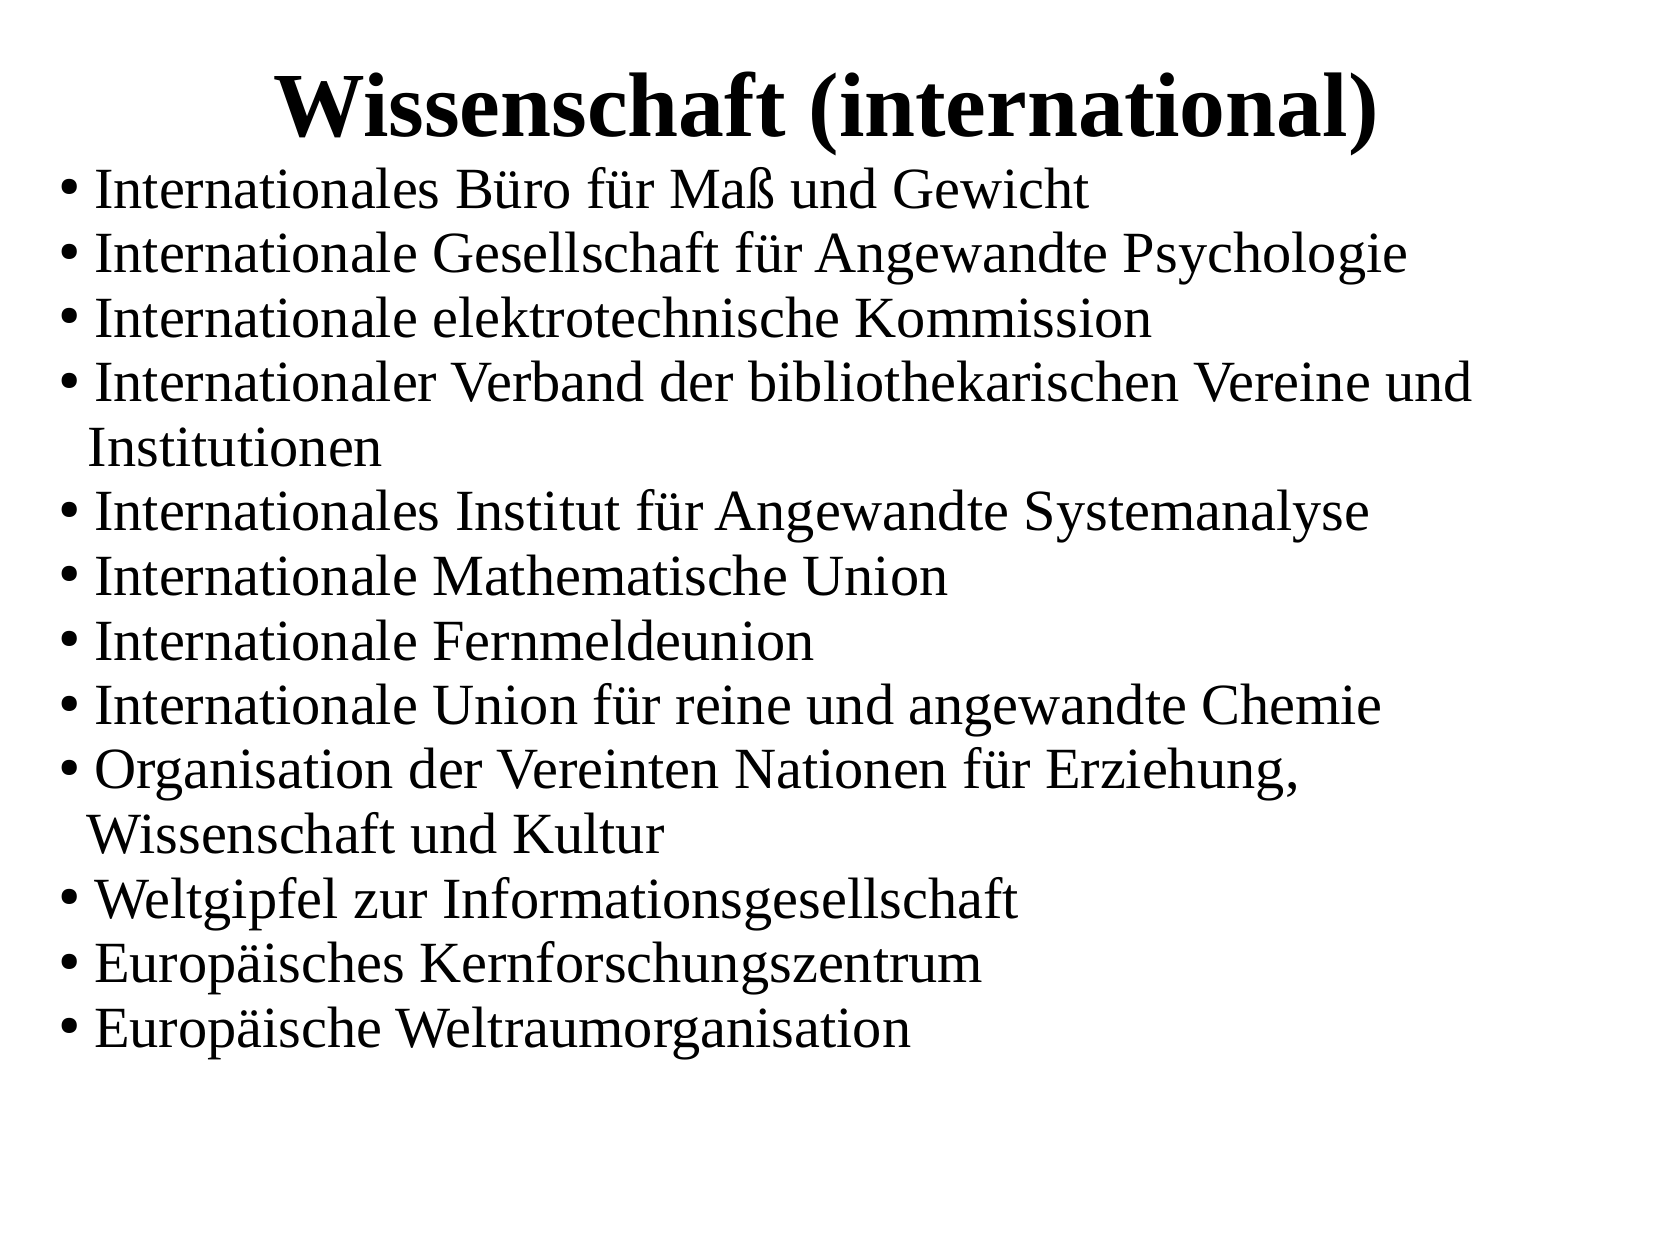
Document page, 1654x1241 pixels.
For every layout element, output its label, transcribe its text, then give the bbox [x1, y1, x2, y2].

text_box Wissenschaft (international) Internationales Büro für Maß und Gewicht Internationale Gesellschaft für Angewandte Psychologie Internationale elektrotechnische Kommission Internationaler Verband der bibliothekarischen Vereine und Institutionen Internationales Institut für Angewandte Systemanalyse Internationale Mathematische Union Internationale Fernmeldeunion Internationale Union für reine und angewandte Chemie Organisation der Vereinten Nationen für Erziehung, Wissenschaft und Kultur Weltgipfel zur Informationsgesellschaft Europäisches Kernforschungszentrum Europäische Weltraumorganisation [44, 47, 1610, 1068]
